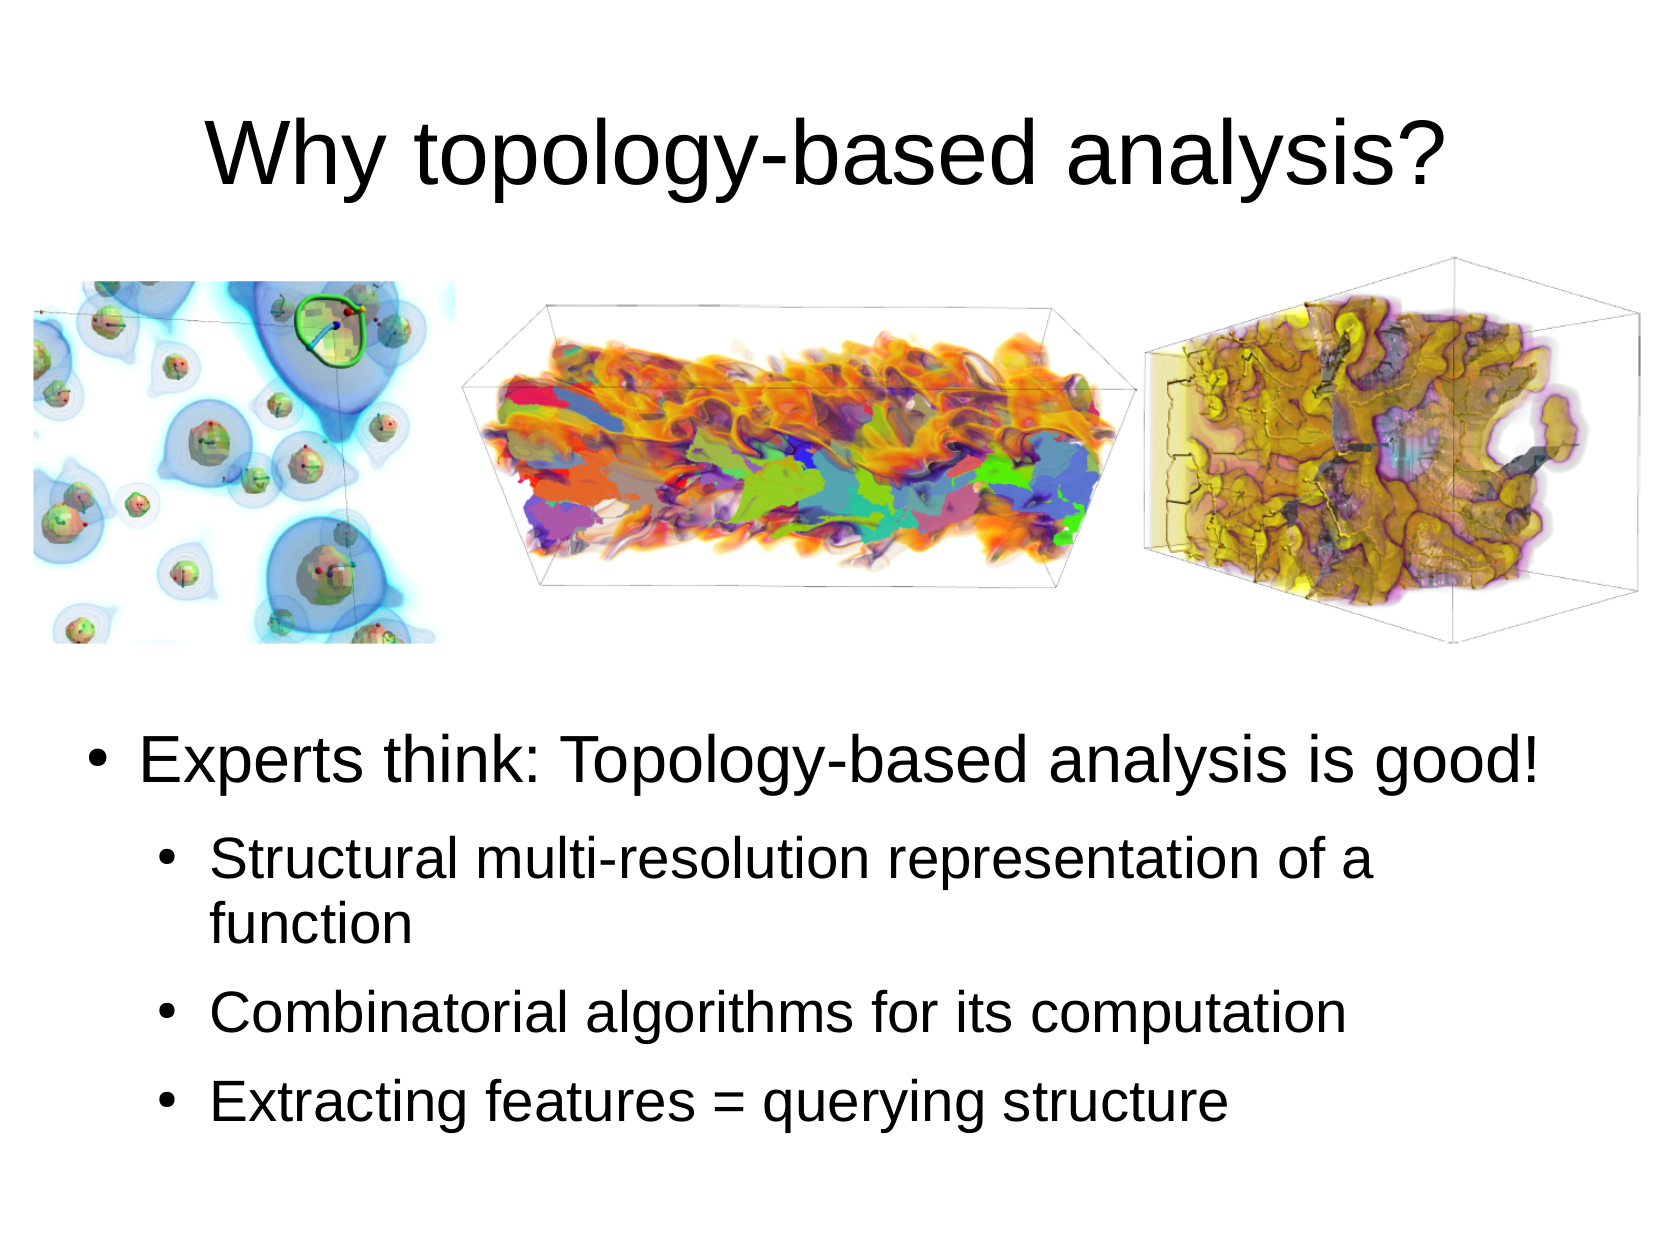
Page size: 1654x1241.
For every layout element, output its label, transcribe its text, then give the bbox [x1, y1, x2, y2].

title Why topology-based analysis? [82, 49, 1571, 248]
picture [28, 248, 1644, 657]
list Experts think: Topology-based analysis is good! Structural multi-resolution representation of a function Combinatorial algorithms for its computation Extracting features = querying structure [68, 721, 1557, 1163]
